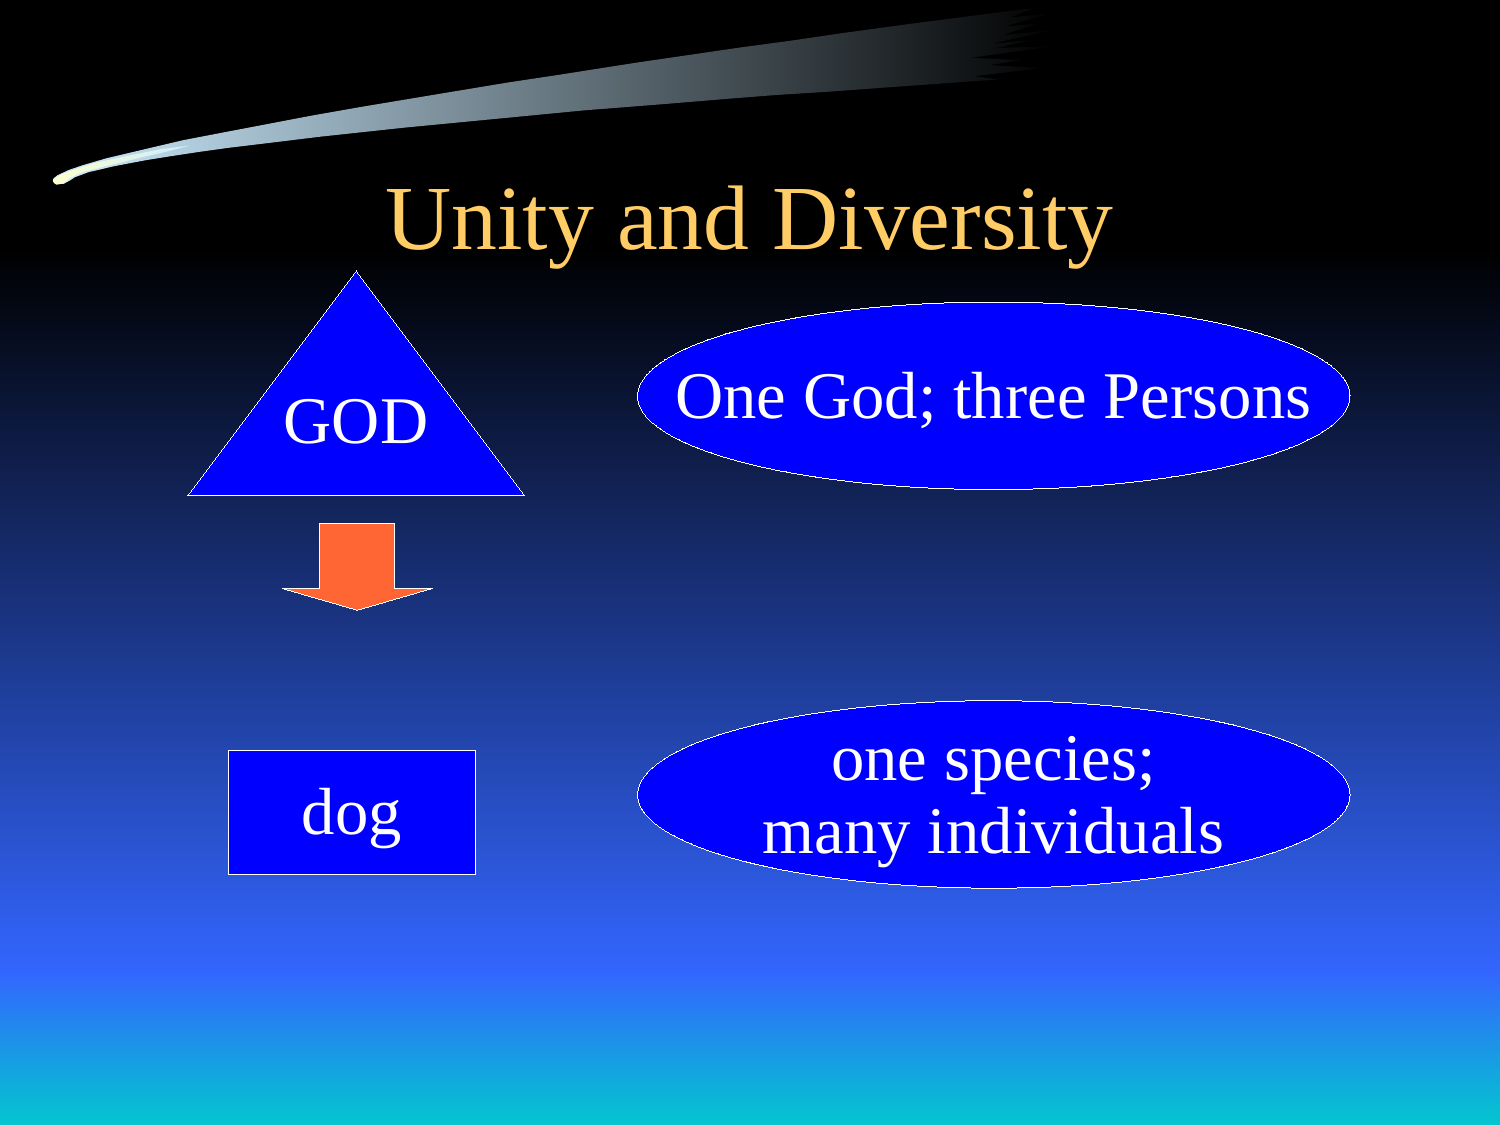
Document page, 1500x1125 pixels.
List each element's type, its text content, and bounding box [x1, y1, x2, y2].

text_box One God; three Persons [637, 302, 1351, 490]
text_box GOD [187, 270, 525, 496]
text_box one species; many individuals [637, 700, 1351, 889]
text_box [282, 523, 433, 611]
title Unity and Diversity [112, 124, 1388, 313]
text_box dog [228, 750, 476, 875]
